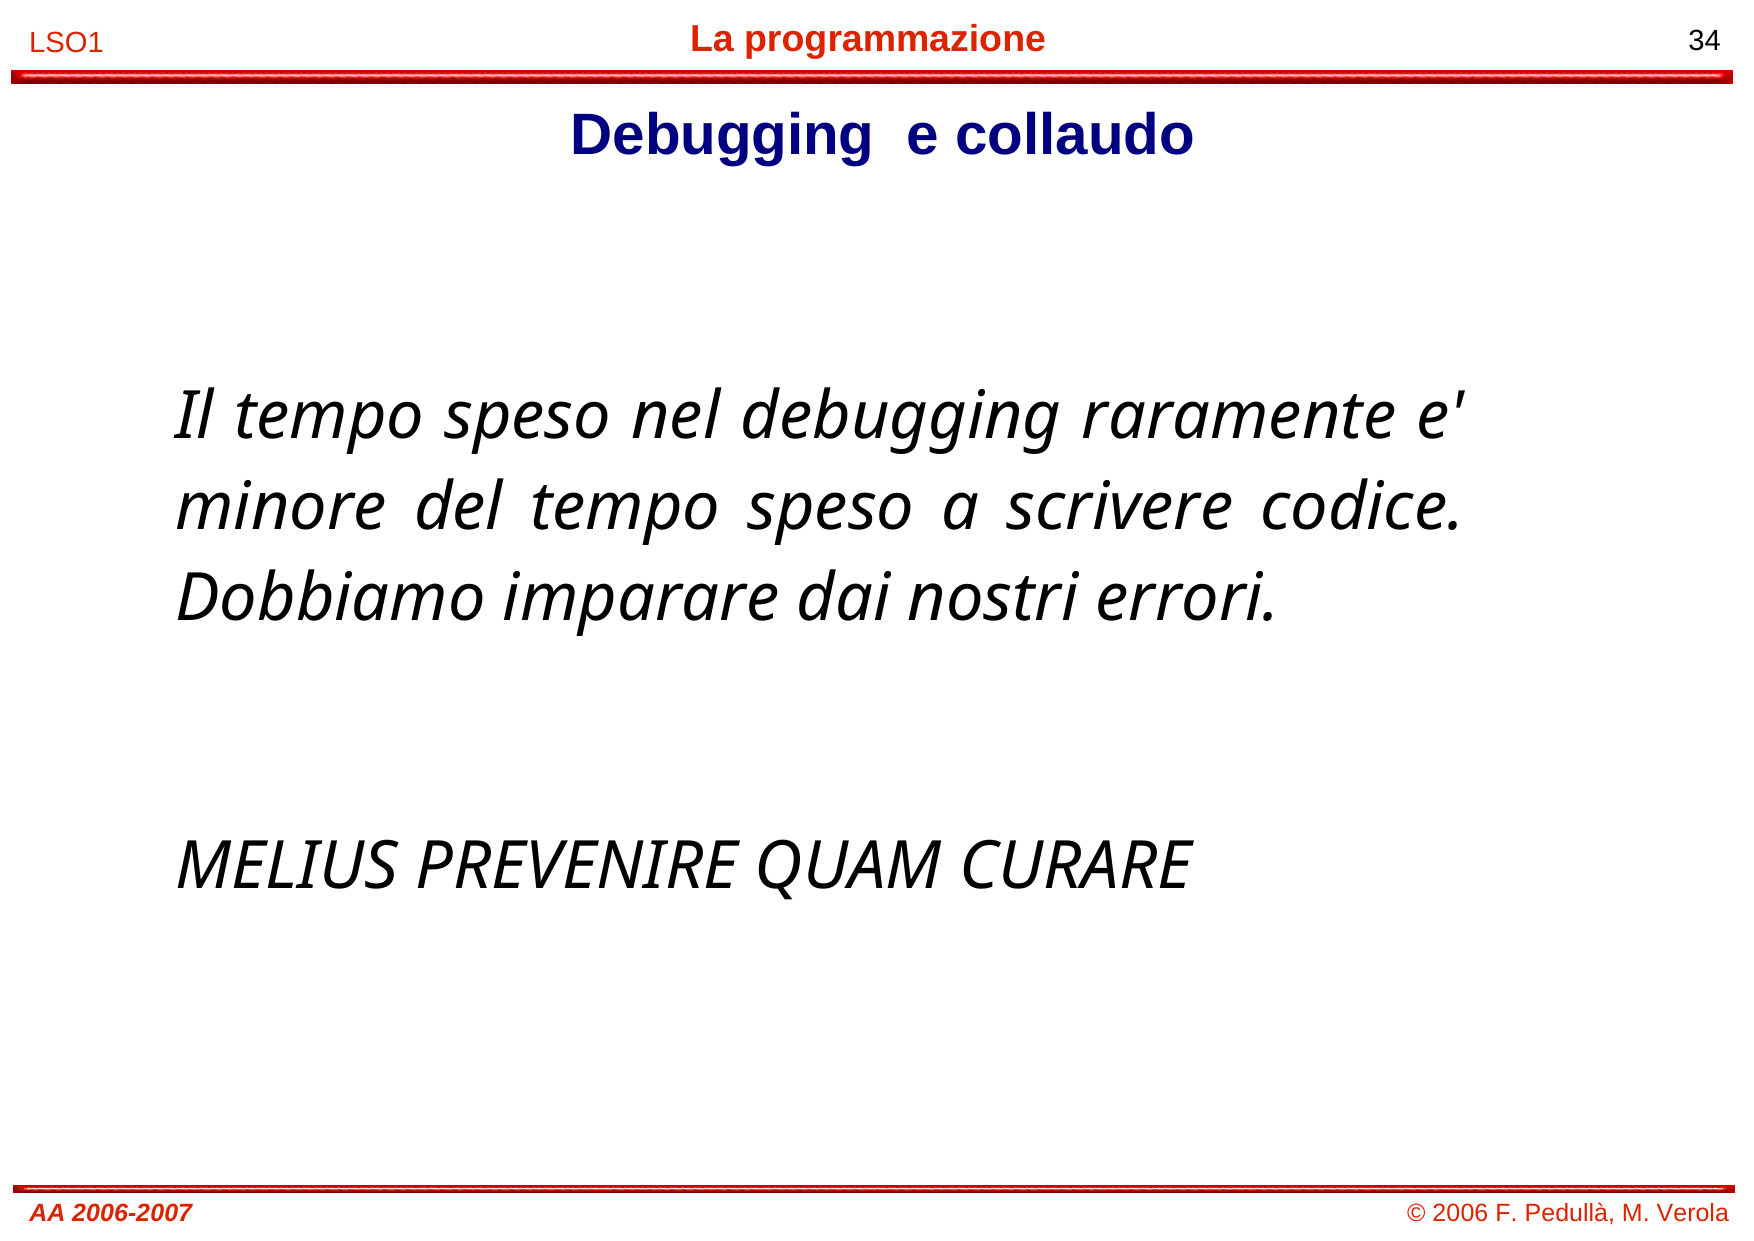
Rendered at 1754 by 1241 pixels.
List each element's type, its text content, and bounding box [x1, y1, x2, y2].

picture [13, 1185, 1735, 1193]
picture [11, 70, 1733, 84]
text_box Debugging e collaudo [252, 98, 1513, 187]
list Il tempo speso nel debugging raramente e' minore del tempo speso a scrivere codice. Dobbiamo imparare dai nostri errori. MELIUS PREVENIRE QUAM CURARE [112, 367, 1631, 955]
